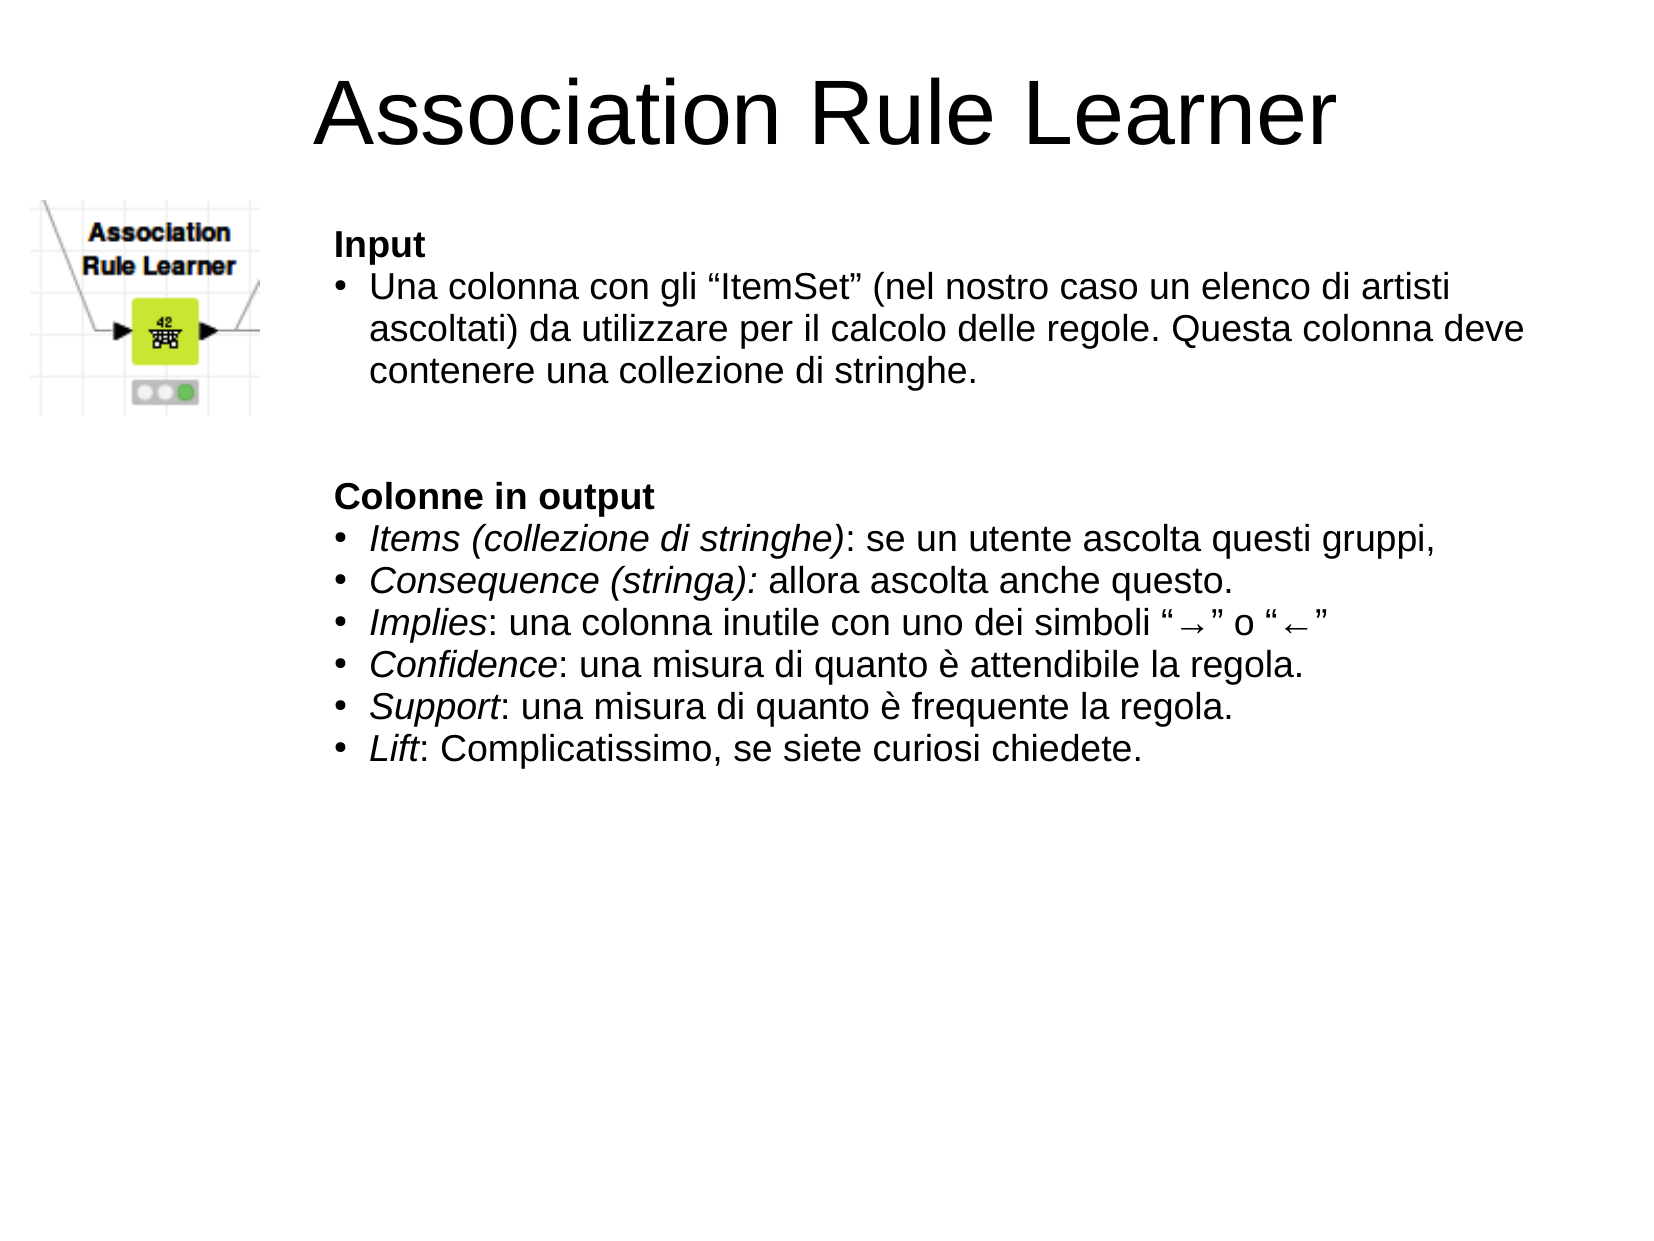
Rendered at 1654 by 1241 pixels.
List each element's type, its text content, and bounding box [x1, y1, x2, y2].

picture [30, 200, 260, 416]
title Association Rule Learner [82, 49, 1571, 178]
text_box Input Una colonna con gli “ItemSet” (nel nostro caso un elenco di artisti ascoltati) da utilizzare per il calcolo delle regole. Questa colonna deve contenere una collezione di stringhe. Colonne in output Items (collezione di stringhe): se un utente ascolta questi gruppi, Consequence (stringa): allora ascolta anche questo. Implies: una colonna inutile con uno dei simboli “→” o “←” Confidence: una misura di quanto è attendibile la regola. Support: una misura di quanto è frequente la regola. Lift: Complicatissimo, se siete curiosi chiedete. [318, 216, 1560, 777]
